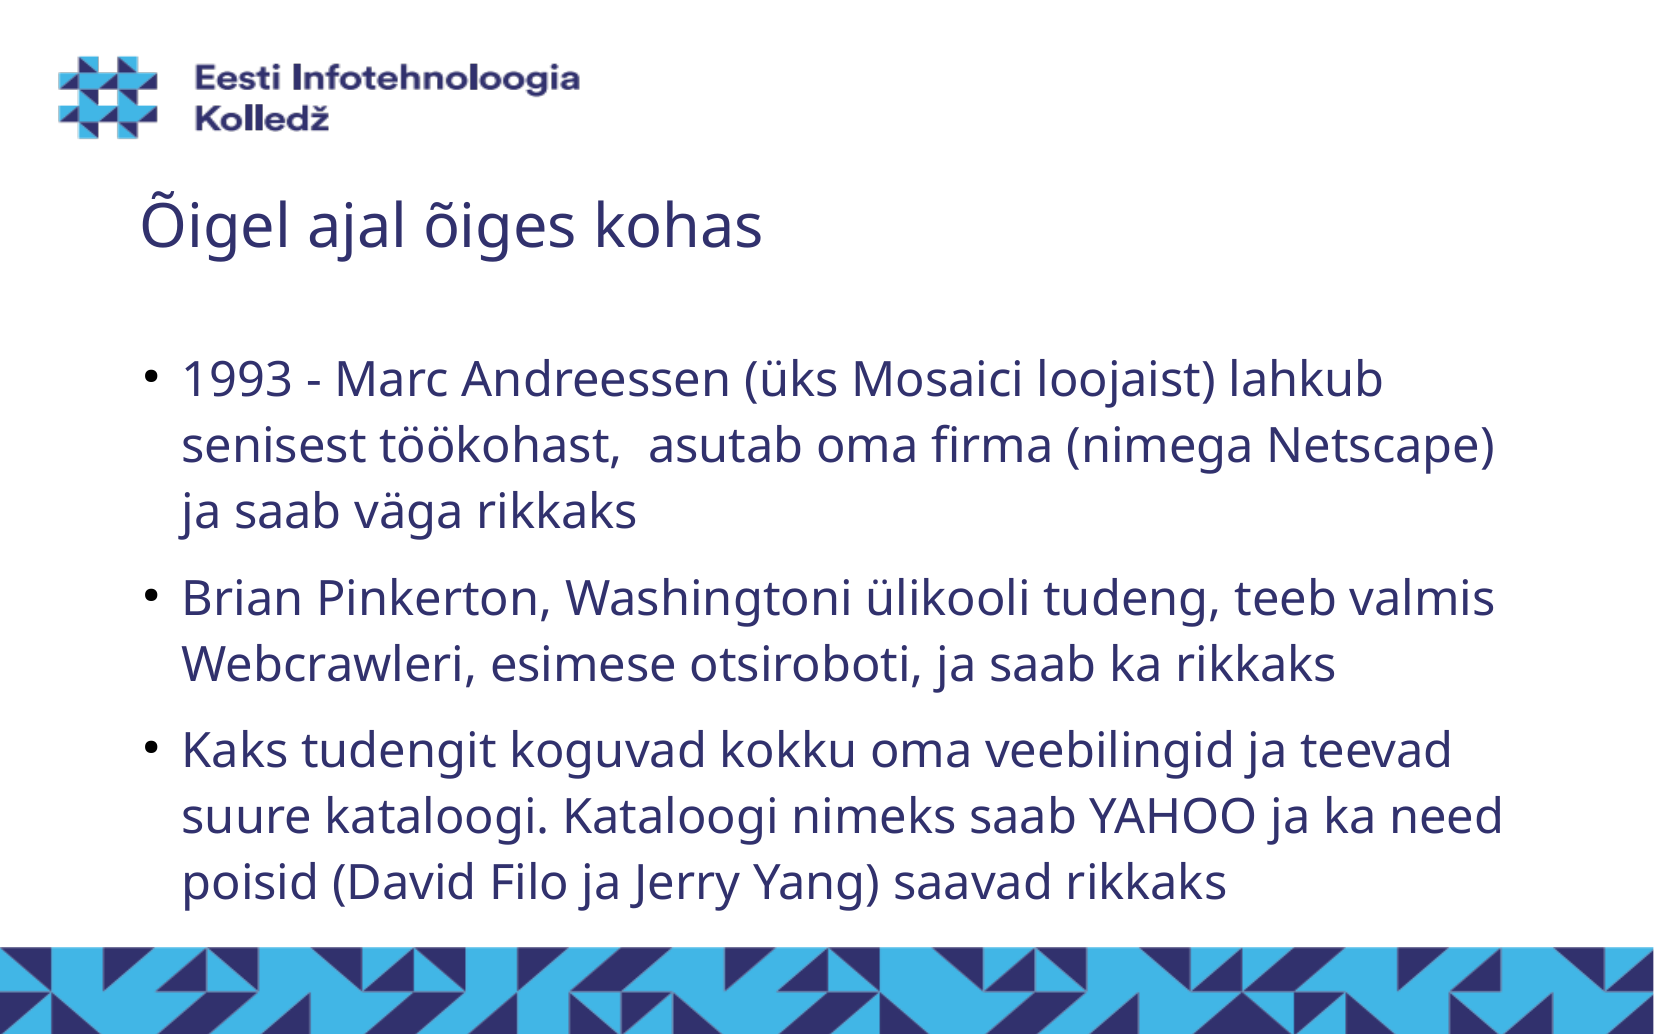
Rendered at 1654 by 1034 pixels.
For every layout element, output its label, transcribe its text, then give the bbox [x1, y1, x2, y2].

list 1993 - Marc Andreessen (üks Mosaici loojaist) lahkub senisest töökohast, asutab oma firma (nimega Netscape) ja saab väga rikkaks Brian Pinkerton, Washingtoni ülikooli tudeng, teeb valmis Webcrawleri, esimese otsiroboti, ja saab ka rikkaks Kaks tudengit koguvad kokku oma veebilingid ja teevad suure kataloogi. Kataloogi nimeks saab YAHOO ja ka need poisid (David Filo ja Jerry Yang) saavad rikkaks [129, 344, 1548, 926]
title Õigel ajal õiges kohas [139, 137, 1548, 310]
